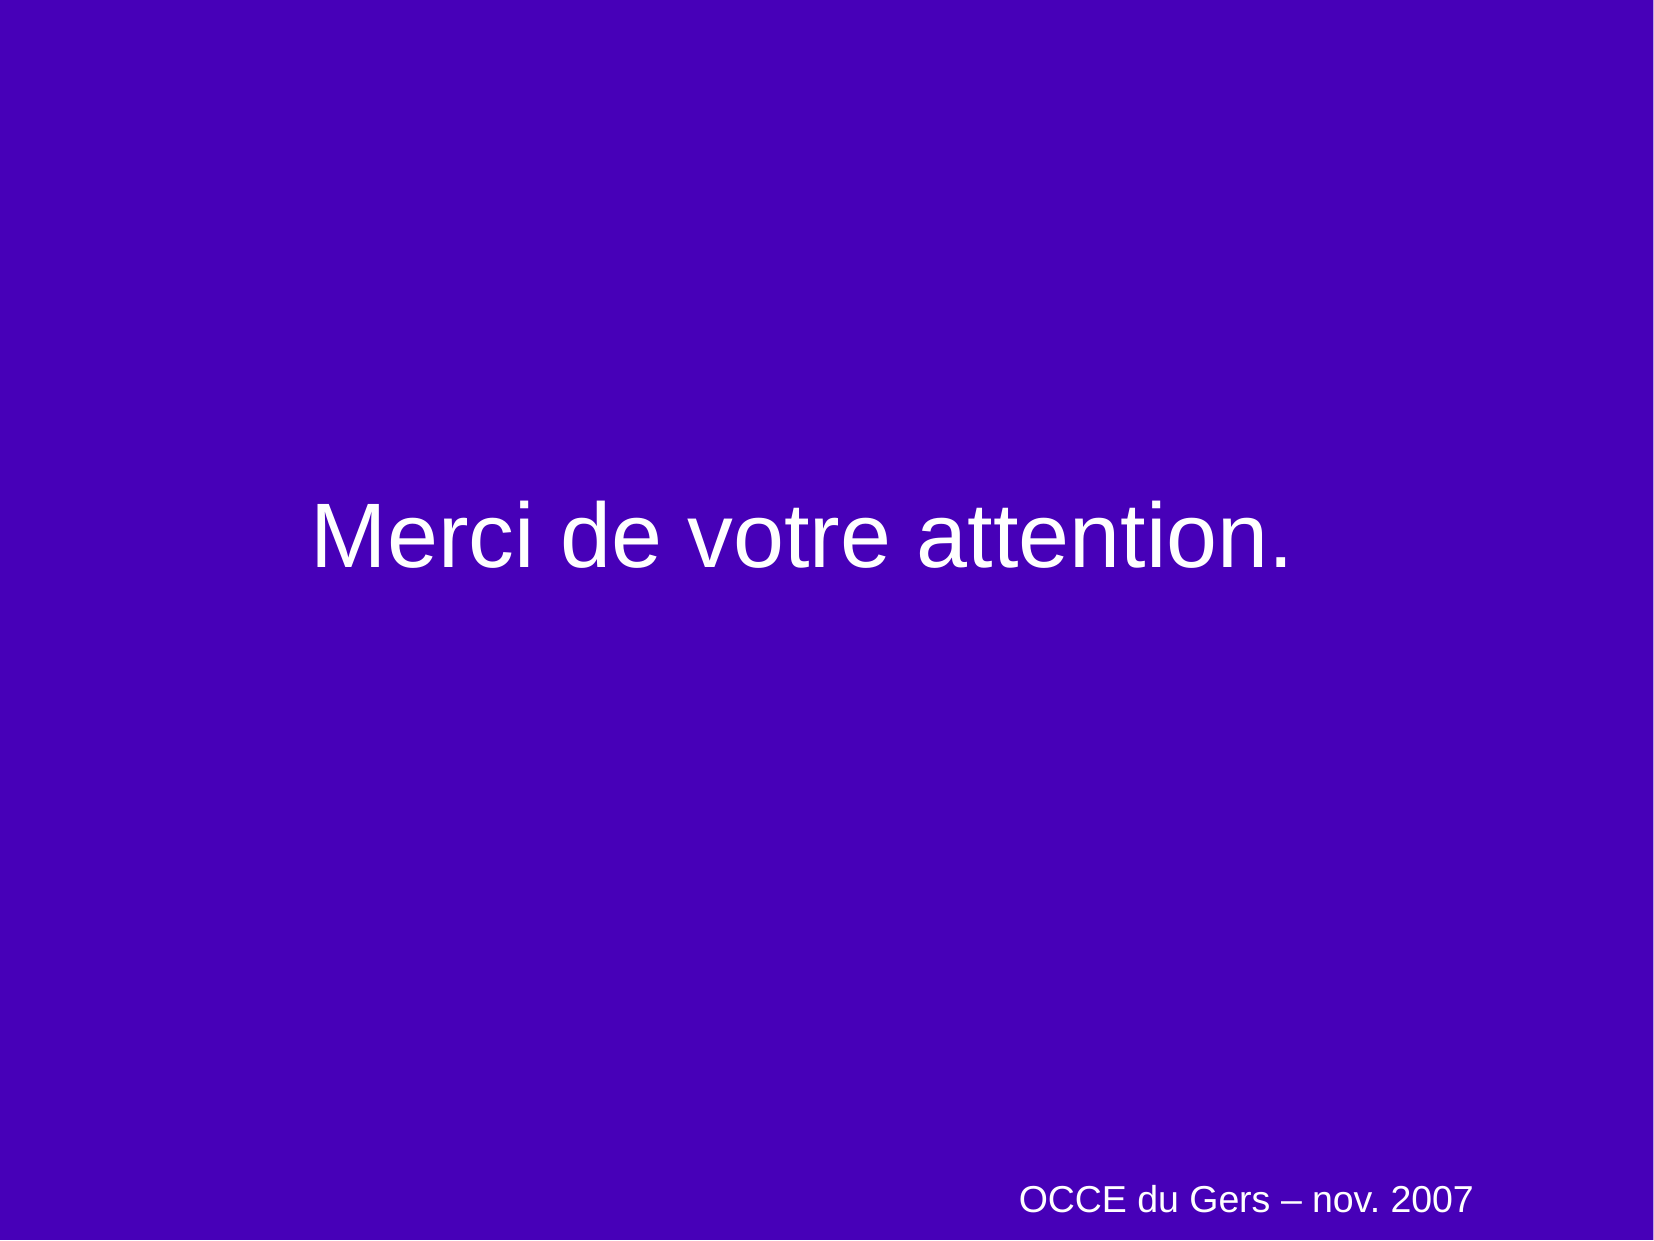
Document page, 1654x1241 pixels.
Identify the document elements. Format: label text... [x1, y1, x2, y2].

text_box OCCE du Gers – nov. 2007 [1003, 1171, 1625, 1229]
title Merci de votre attention. [59, 451, 1548, 621]
